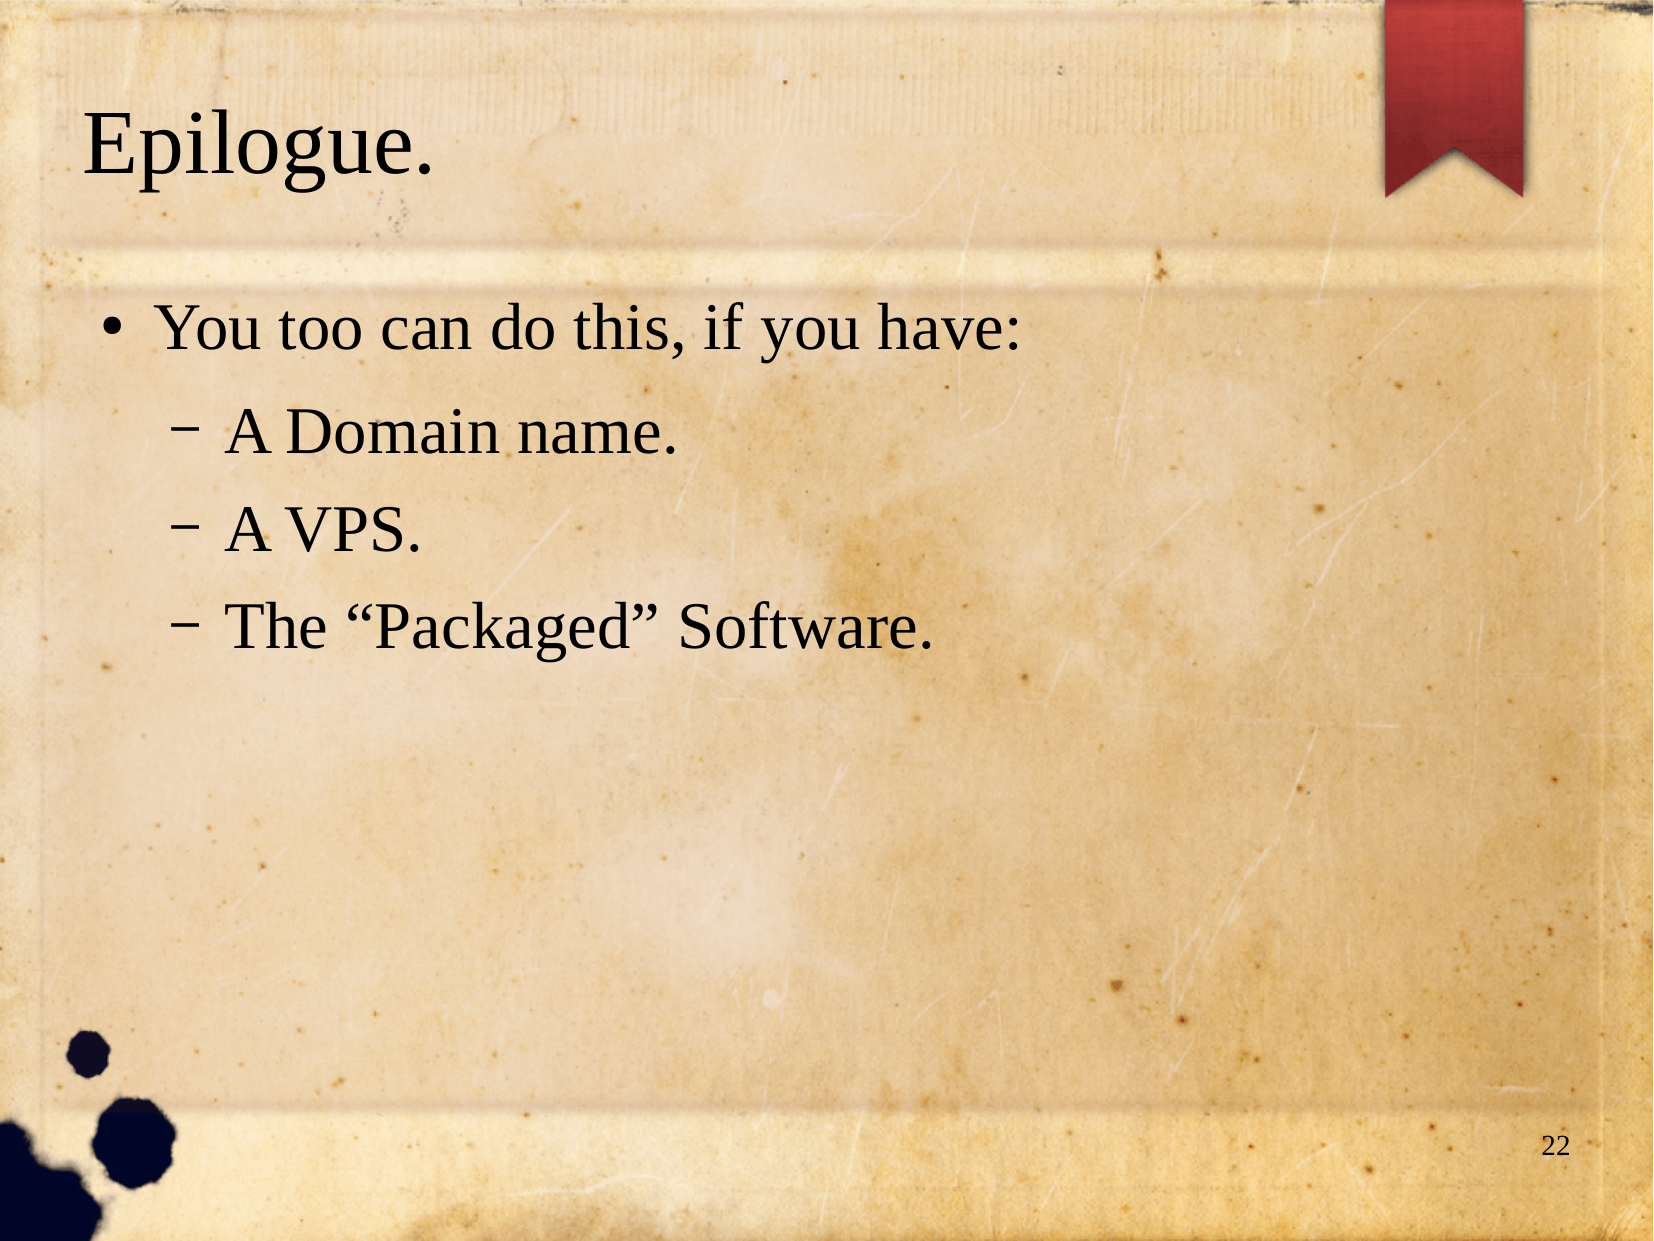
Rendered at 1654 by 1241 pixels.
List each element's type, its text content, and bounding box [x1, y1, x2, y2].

picture [0, 0, 1654, 1241]
list You too can do this, if you have: A Domain name. A VPS. The “Packaged” Software. [82, 290, 1538, 1010]
title Epilogue. [82, 49, 1347, 237]
